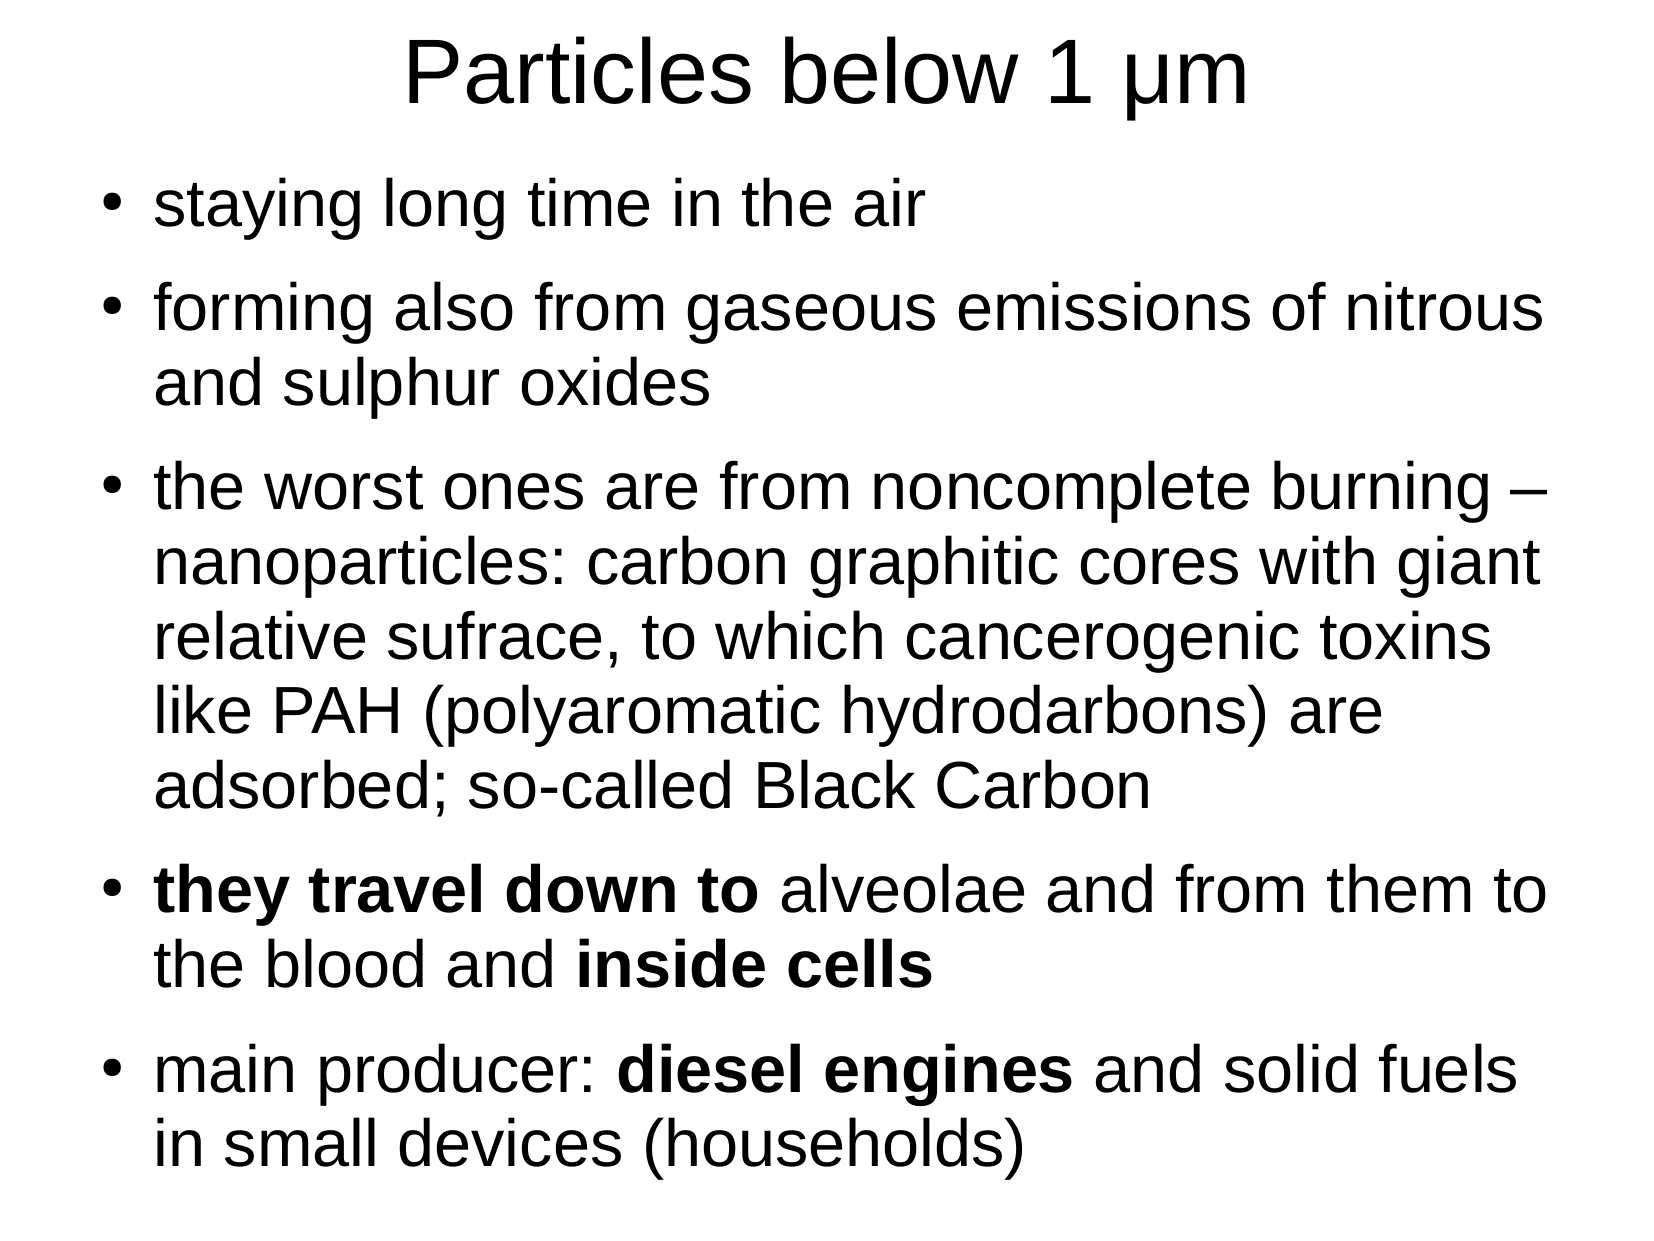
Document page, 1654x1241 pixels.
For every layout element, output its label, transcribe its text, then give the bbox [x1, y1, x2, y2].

title Particles below 1 μm [82, 20, 1571, 124]
list staying long time in the air forming also from gaseous emissions of nitrous and sulphur oxides the worst ones are from noncomplete burning – nanoparticles: carbon graphitic cores with giant relative sufrace, to which cancerogenic toxins like PAH (polyaromatic hydrodarbons) are adsorbed; so-called Black Carbon they travel down to alveolae and from them to the blood and inside cells main producer: diesel engines and solid fuels in small devices (households) [82, 165, 1571, 1182]
